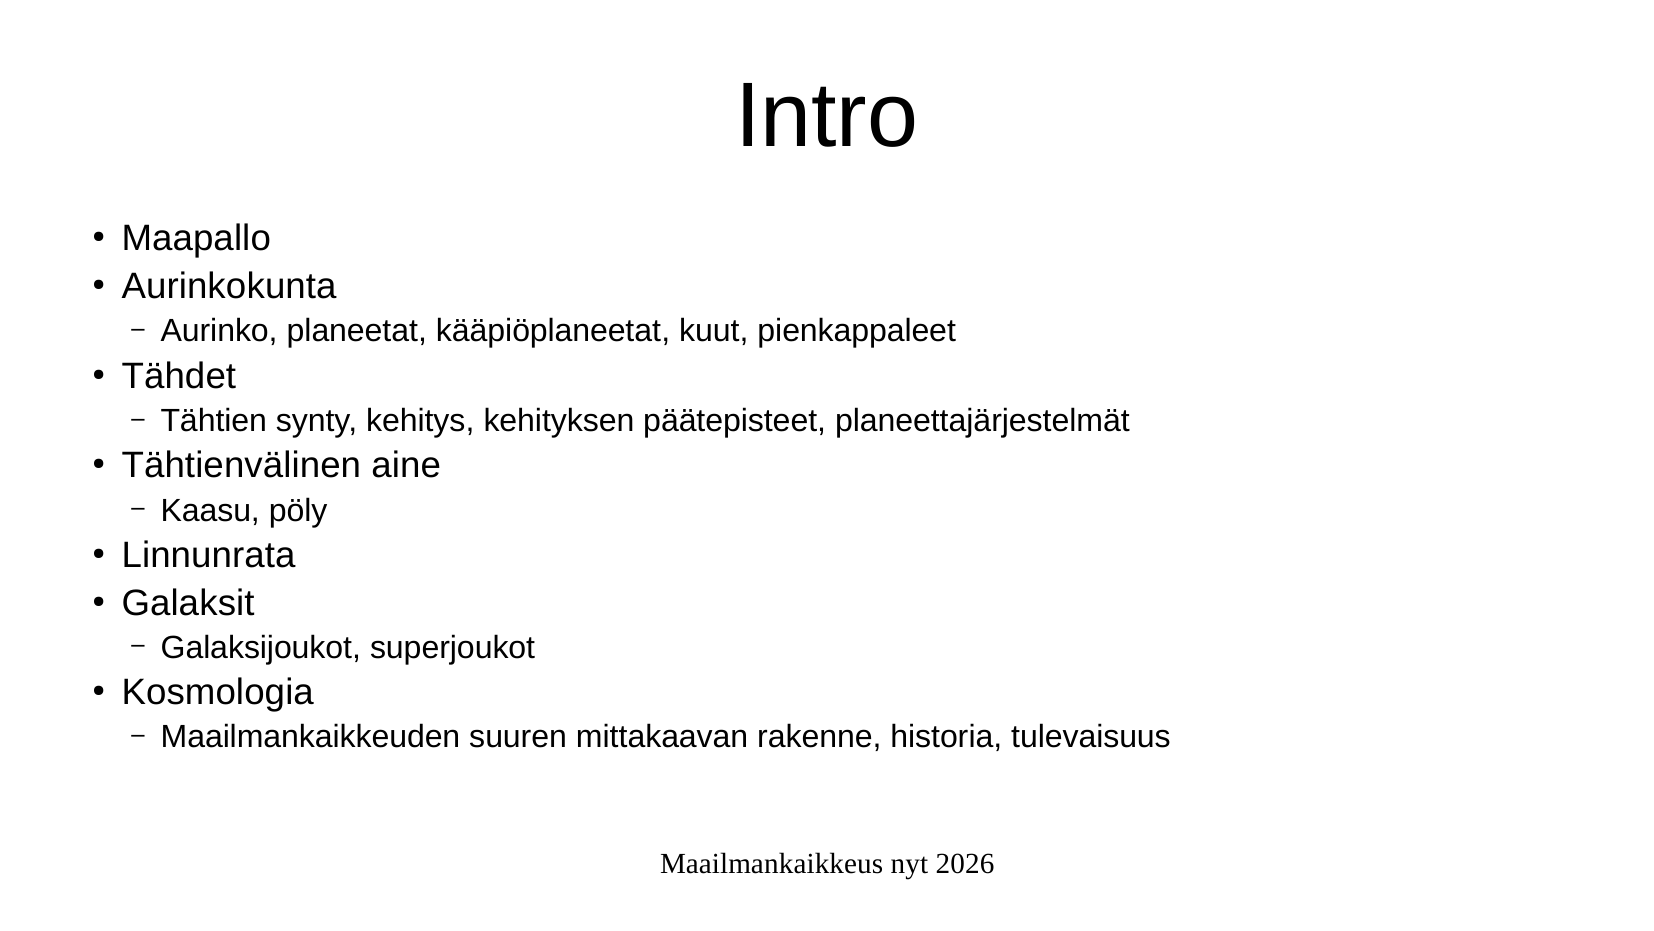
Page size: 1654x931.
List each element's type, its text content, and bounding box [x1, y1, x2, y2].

list Maapallo Aurinkokunta Aurinko, planeetat, kääpiöplaneetat, kuut, pienkappaleet Tähdet Tähtien synty, kehitys, kehityksen päätepisteet, planeettajärjestelmät Tähtienvälinen aine Kaasu, pöly Linnunrata Galaksit Galaksijoukot, superjoukot Kosmologia Maailmankaikkeuden suuren mittakaavan rakenne, historia, tulevaisuus [82, 217, 1571, 758]
title Intro [82, 37, 1571, 193]
